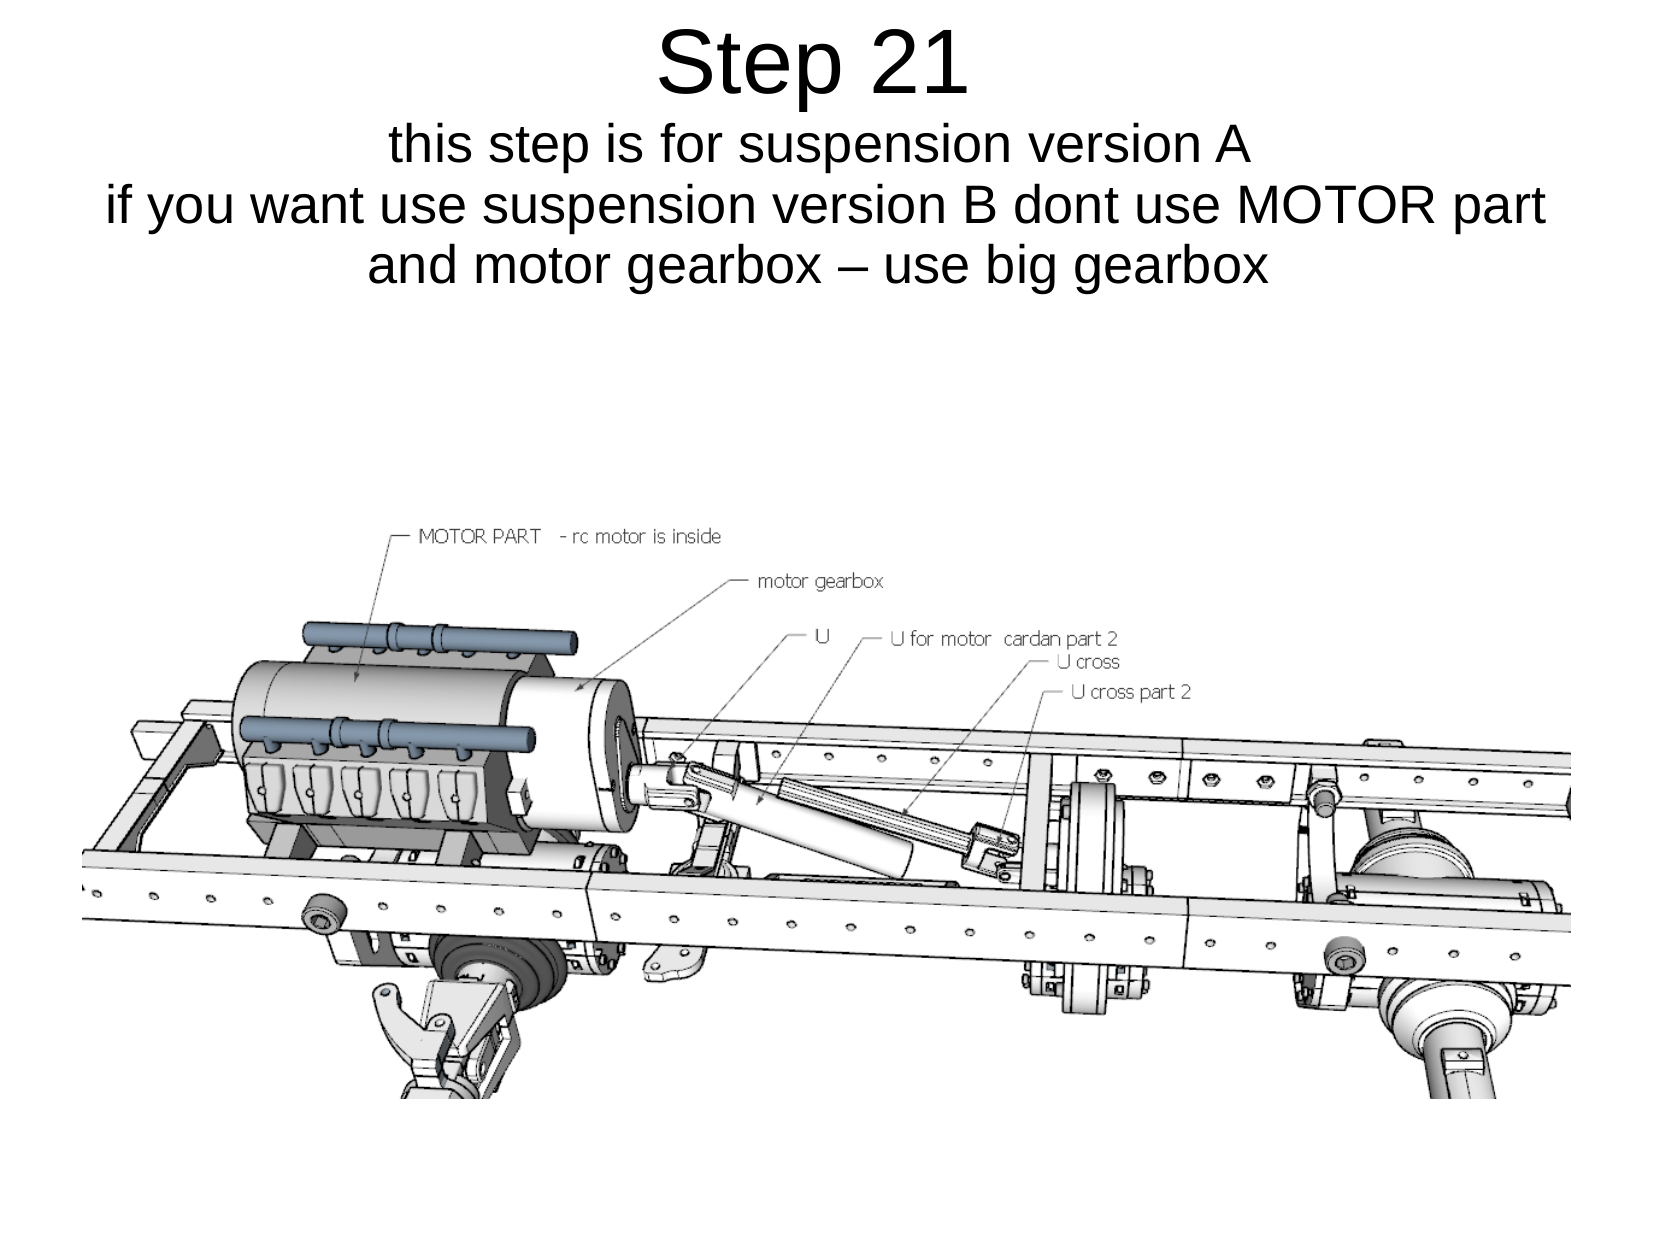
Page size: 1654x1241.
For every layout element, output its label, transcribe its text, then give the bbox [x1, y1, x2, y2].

title Step 21 this step is for suspension version A if you want use suspension version B dont use MOTOR part and motor gearbox – use big gearbox [82, 10, 1571, 296]
picture [82, 300, 1571, 1099]
